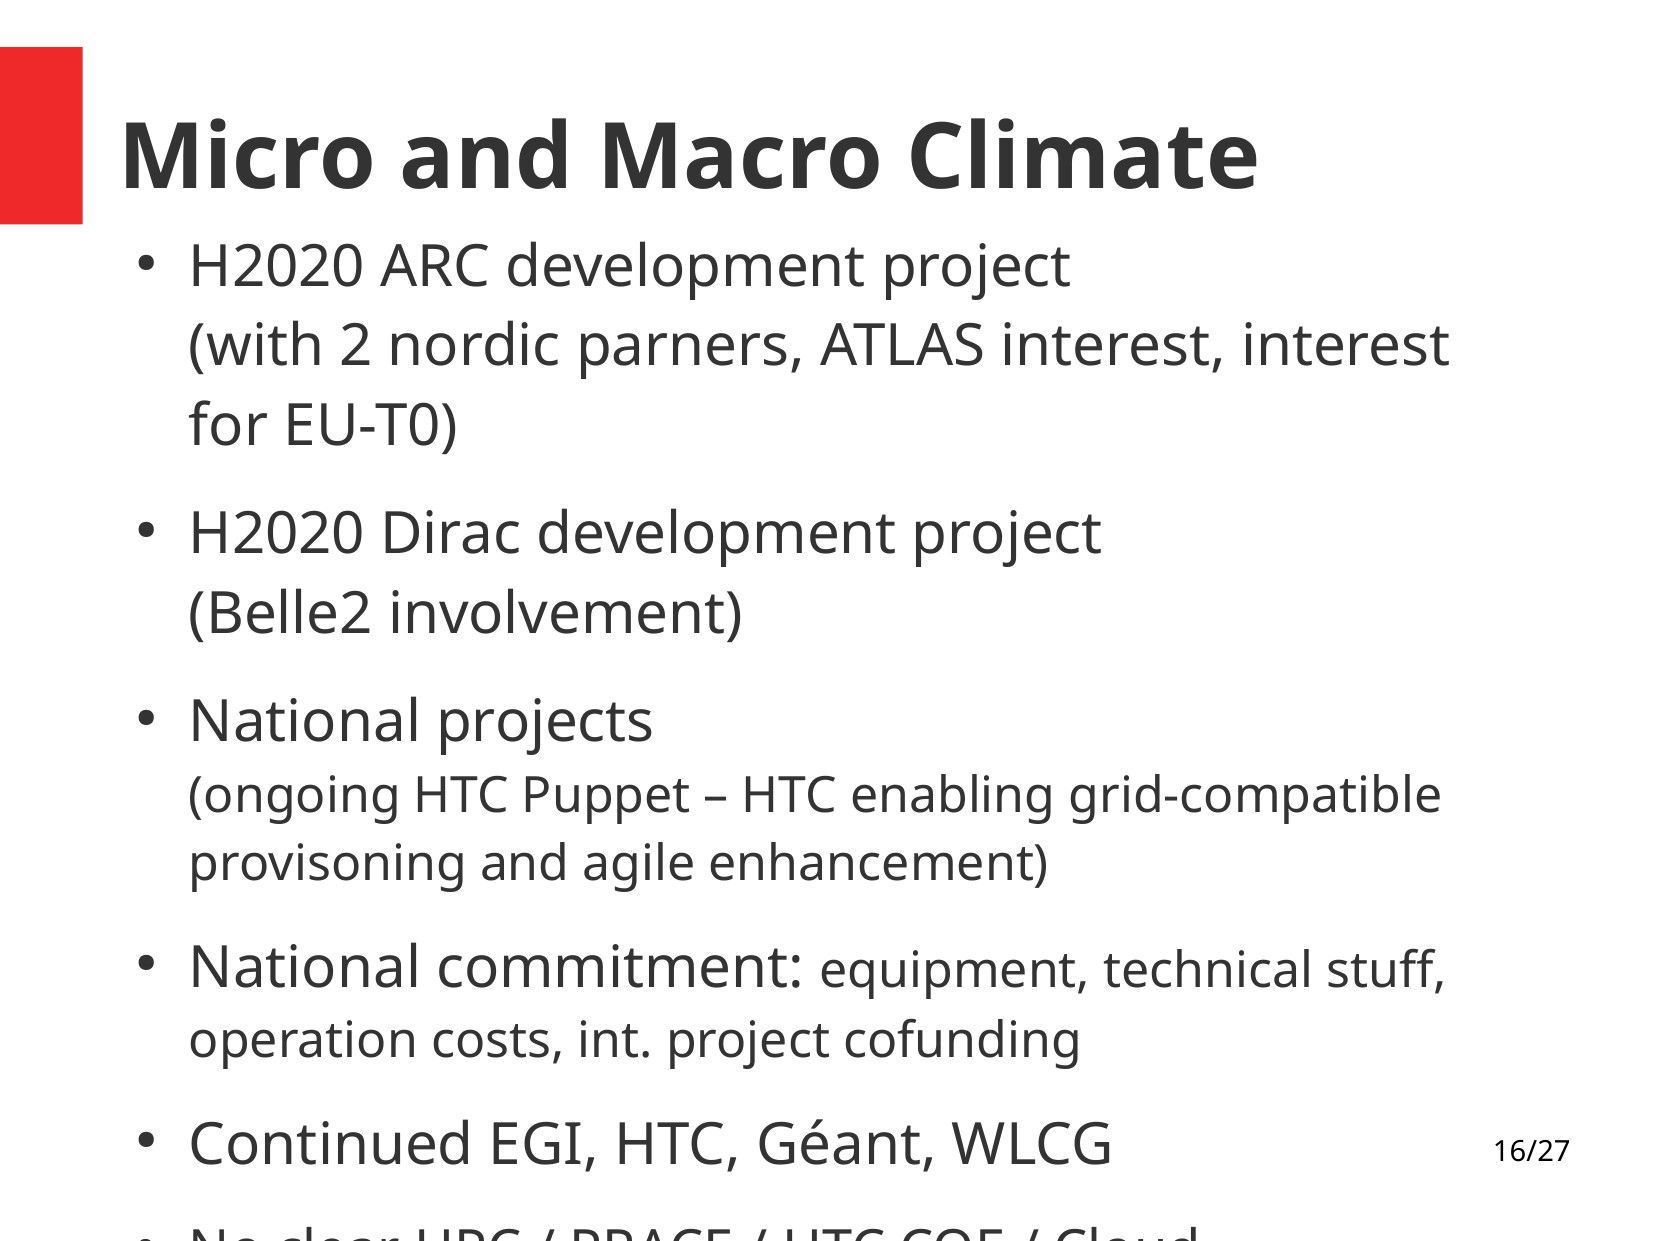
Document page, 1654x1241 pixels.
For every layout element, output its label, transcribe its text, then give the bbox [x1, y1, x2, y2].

list H2020 ARC development project (with 2 nordic parners, ATLAS interest, interest for EU-T0) H2020 Dirac development project (Belle2 involvement) National projects (ongoing HTC Puppet – HTC enabling grid-compatible provisoning and agile enhancement) National commitment: equipment, technical stuff, operation costs, int. project cofunding Continued EGI, HTC, Géant, WLCG No clear HPC / PRACE / HTC COE / Cloud l [118, 224, 1536, 1193]
title Micro and Macro Climate [118, 49, 1571, 257]
